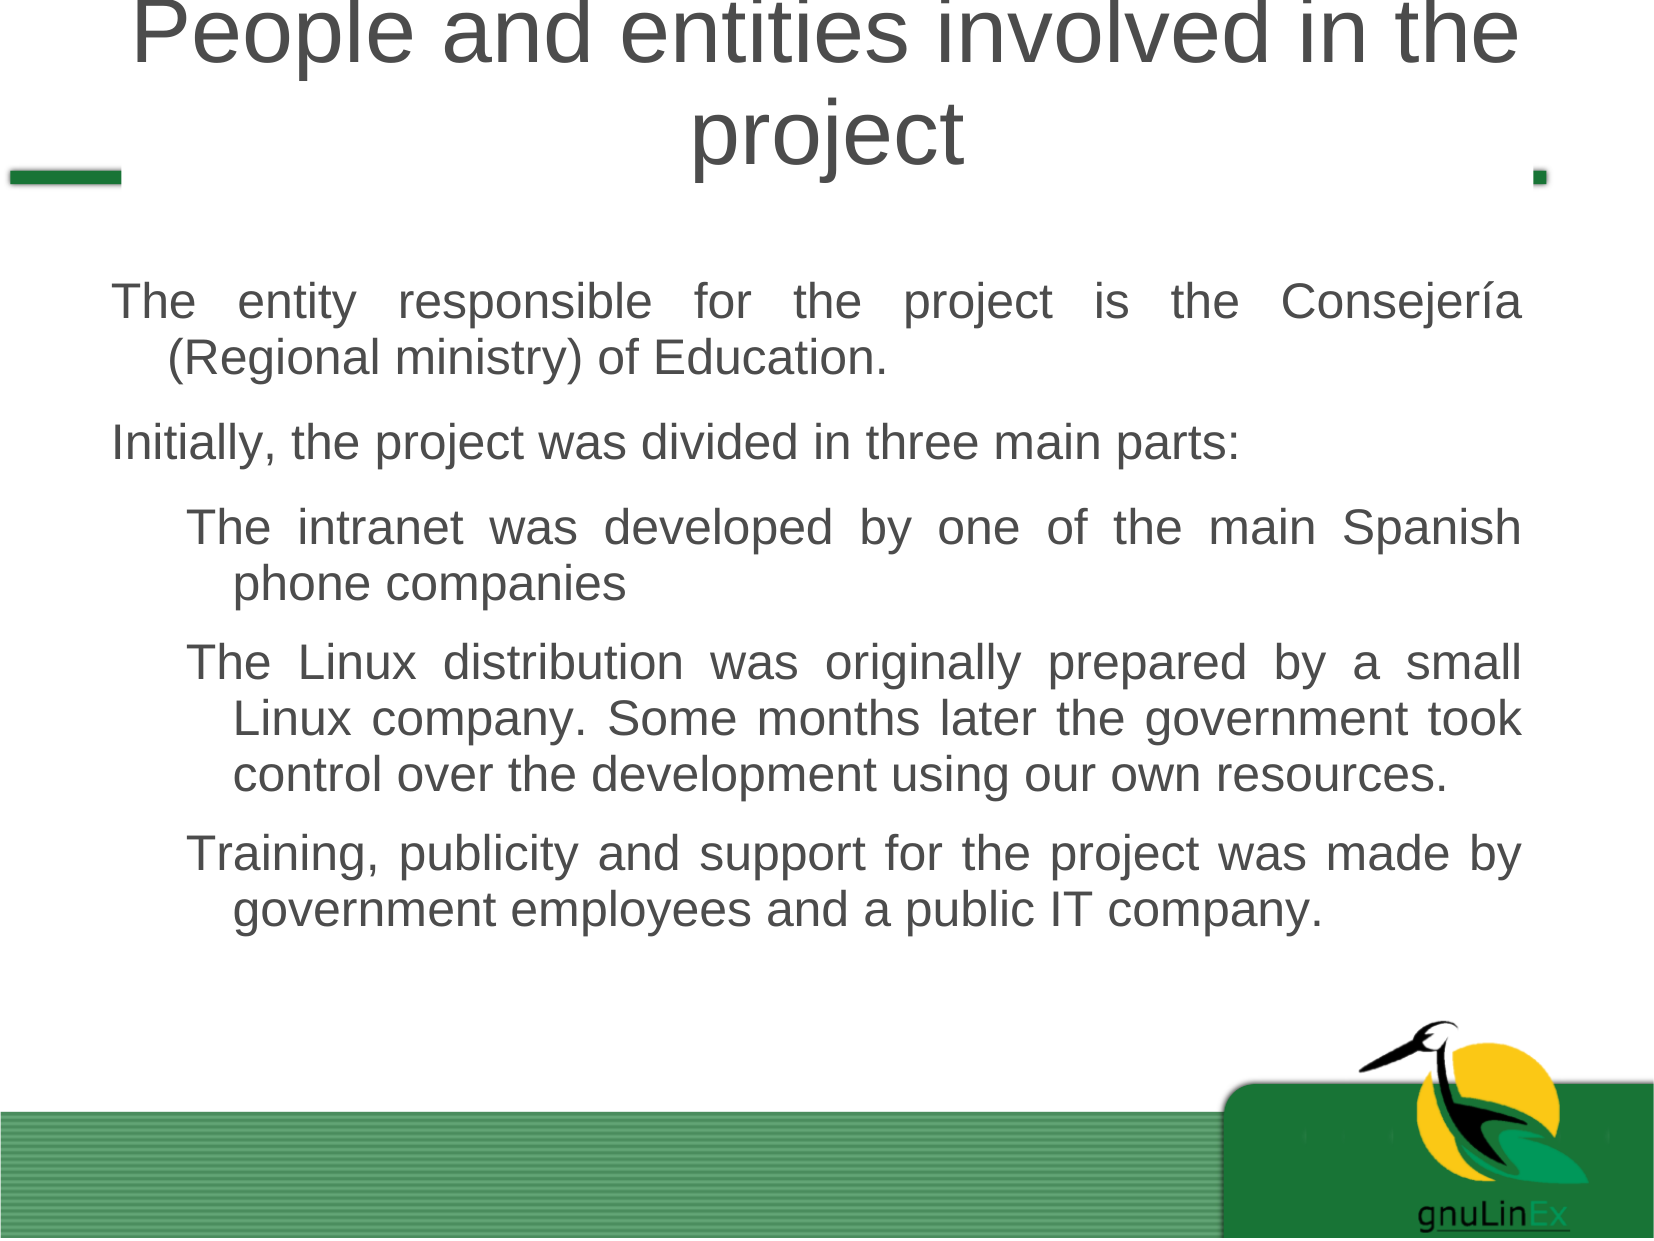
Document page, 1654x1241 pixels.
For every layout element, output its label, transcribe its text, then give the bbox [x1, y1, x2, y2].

list The entity responsible for the project is the Consejería (Regional ministry) of Education. Initially, the project was divided in three main parts: The intranet was developed by one of the main Spanish phone companies The Linux distribution was originally prepared by a small Linux company. Some months later the government took control over the development using our own resources. Training, publicity and support for the project was made by government employees and a public IT company. [110, 273, 1523, 1000]
picture [0, 0, 1654, 1238]
title People and entities involved in the project [121, 0, 1534, 196]
